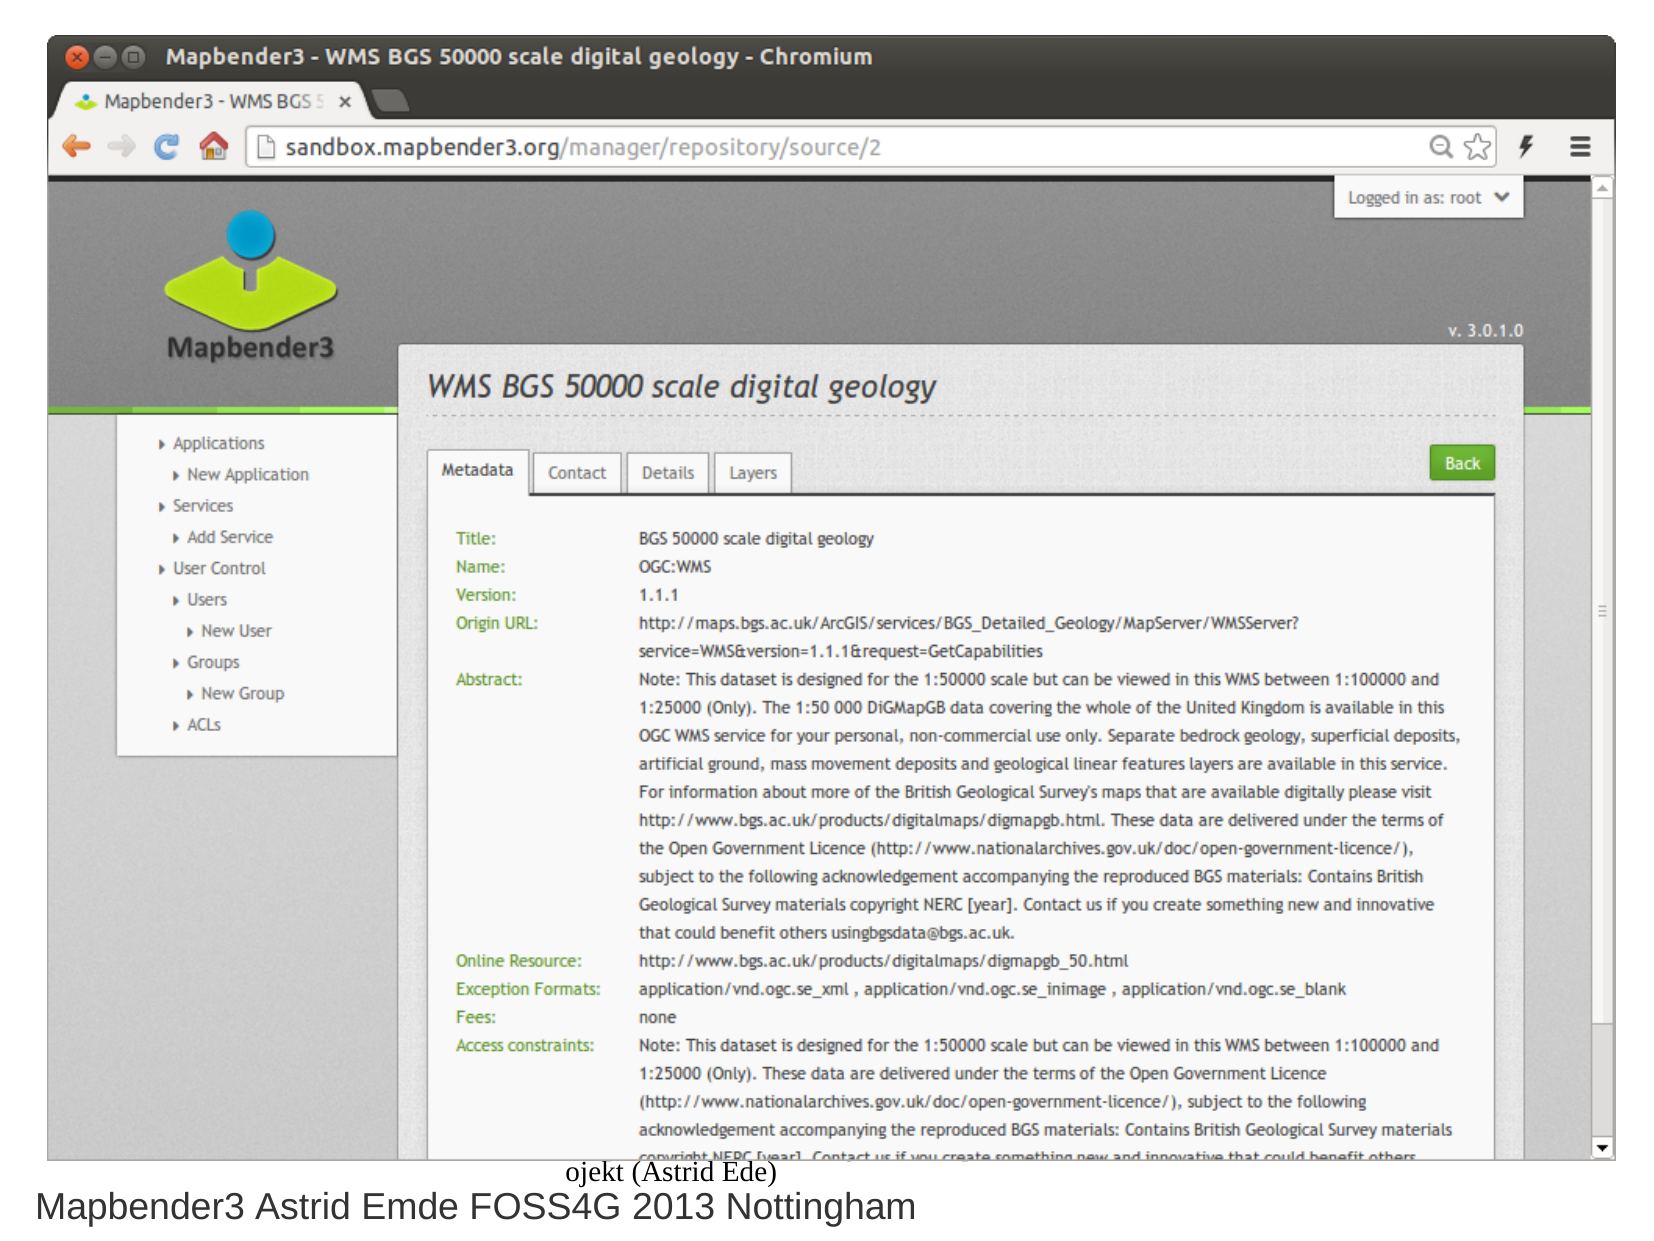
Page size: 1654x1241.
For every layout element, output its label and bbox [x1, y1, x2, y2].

picture [47, 35, 1616, 1161]
